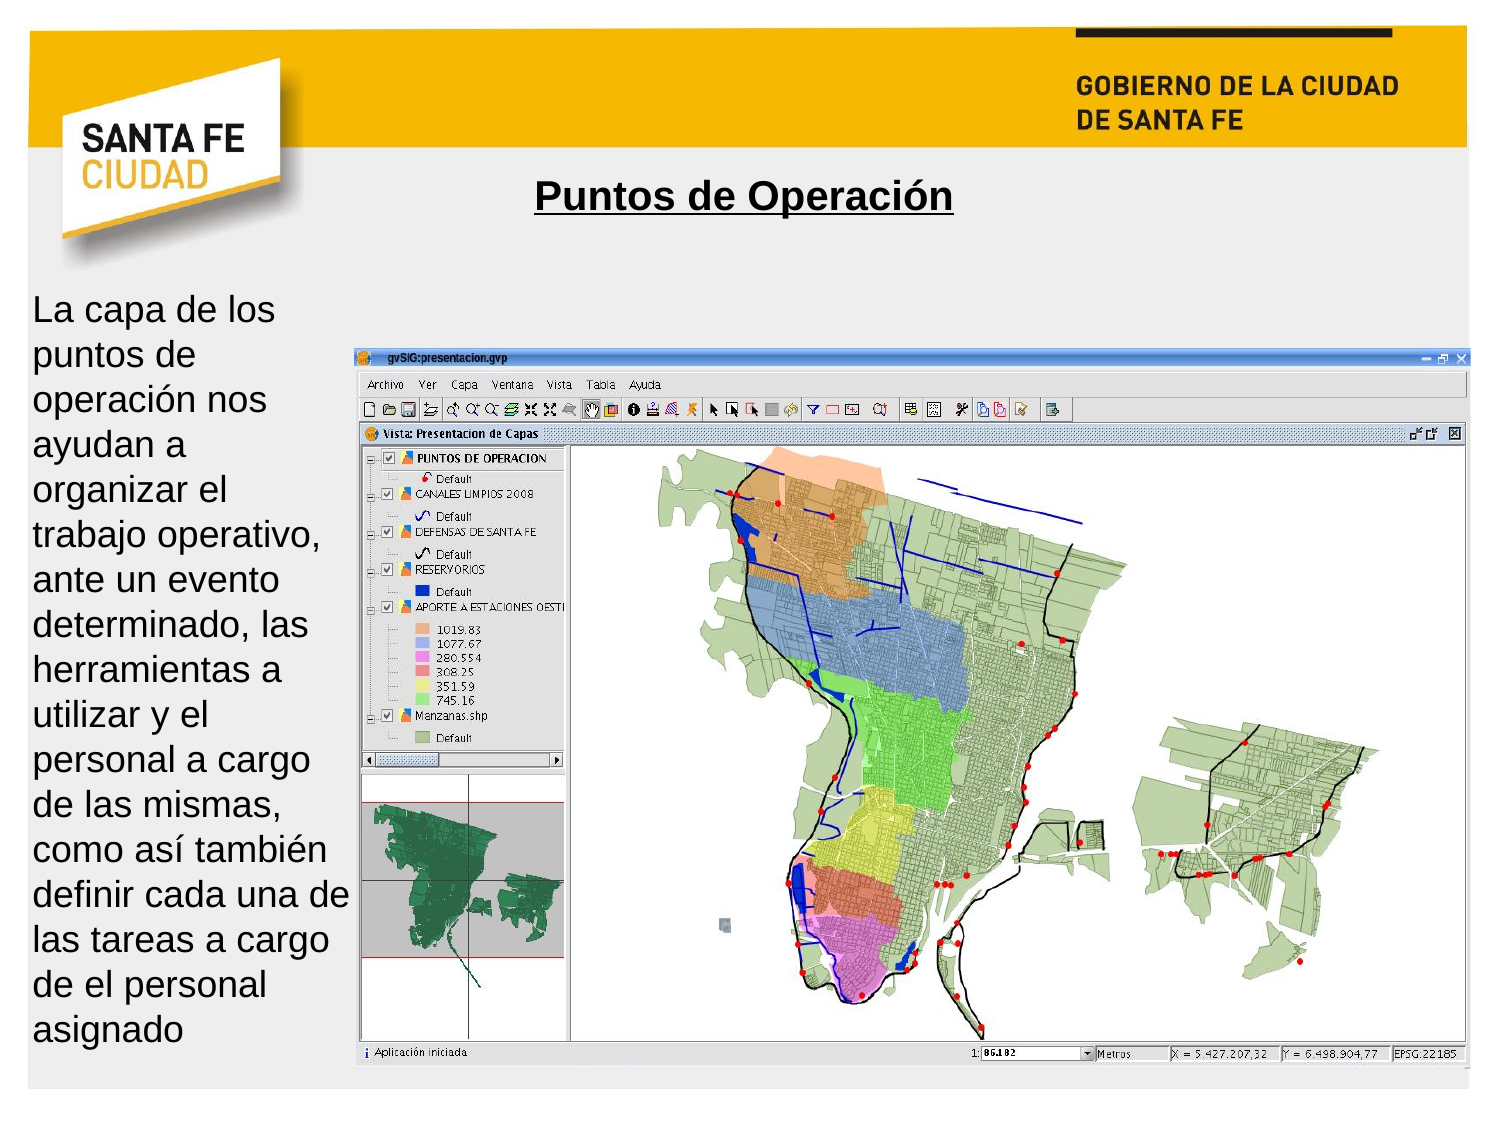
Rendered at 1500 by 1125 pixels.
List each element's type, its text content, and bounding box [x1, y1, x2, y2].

picture [0, 1, 1500, 1124]
text_box La capa de los puntos de operación nos ayudan a organizar el trabajo operativo, ante un evento determinado, las herramientas a utilizar y el personal a cargo de las mismas, como así también definir cada una de las tareas a cargo de el personal asignado [17, 277, 366, 1059]
text_box Puntos de Operación [17, 160, 1471, 227]
